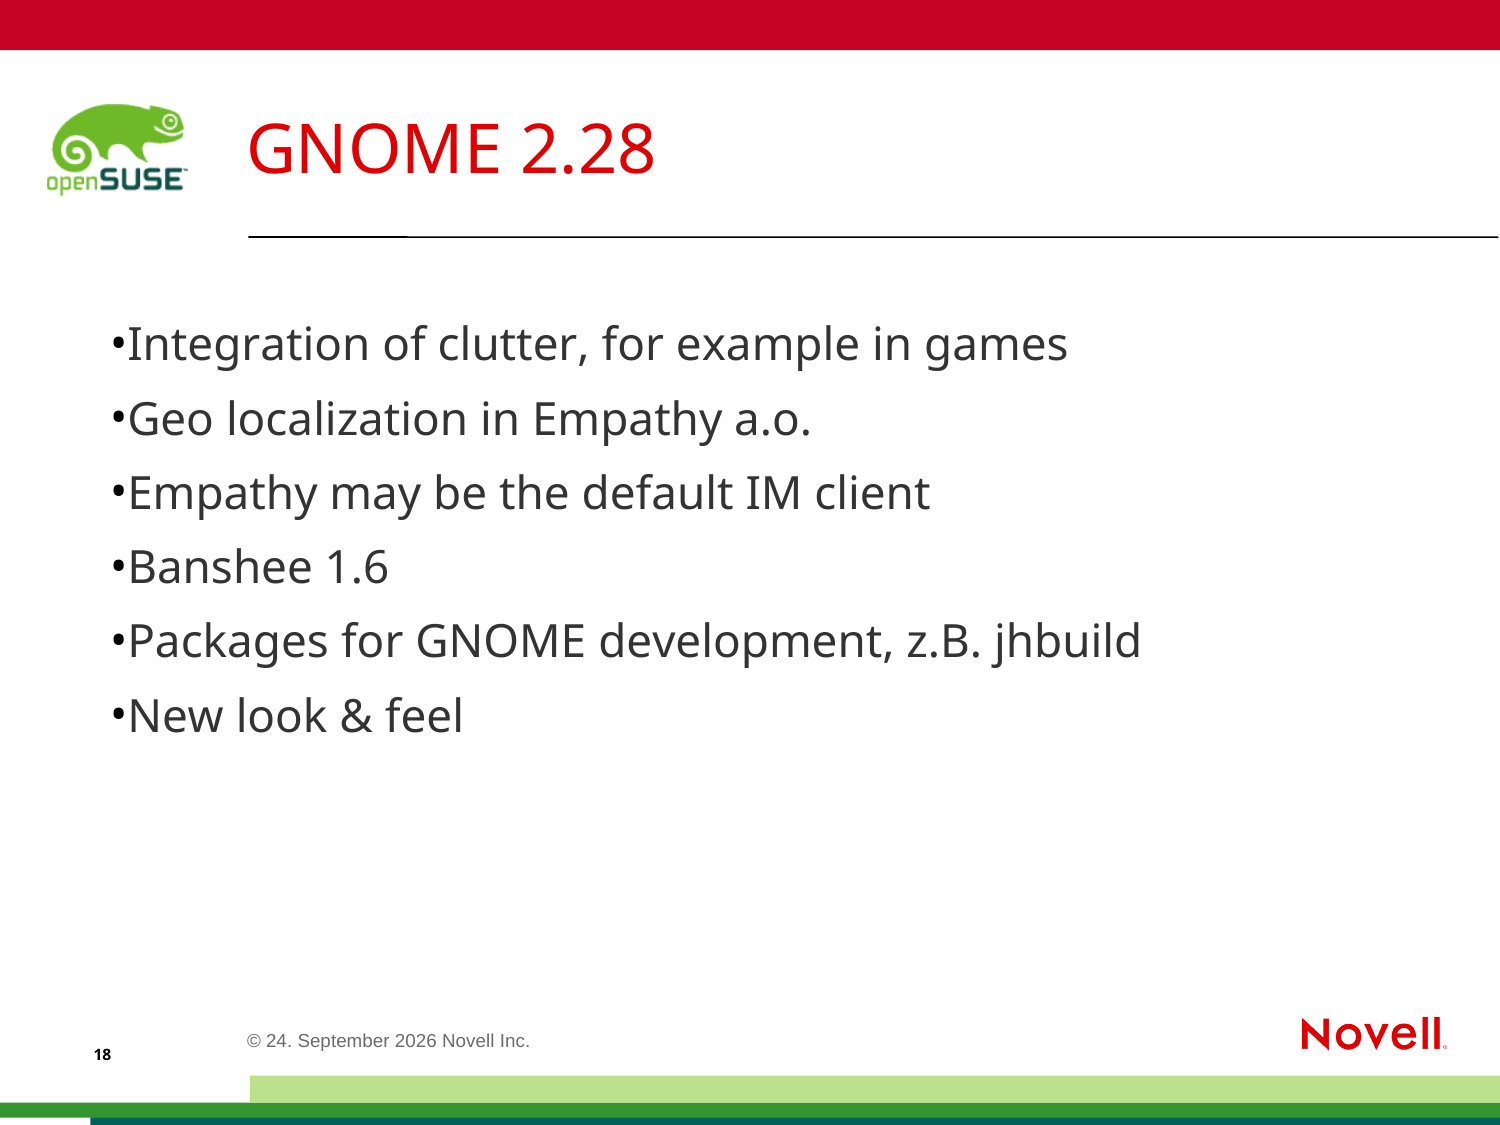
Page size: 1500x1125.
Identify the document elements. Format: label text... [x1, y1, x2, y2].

picture [1295, 1011, 1453, 1056]
list Integration of clutter, for example in games Geo localization in Empathy a.o. Empathy may be the default IM client Banshee 1.6 Packages for GNOME development, z.B. jhbuild New look & feel [110, 312, 1391, 1022]
picture [47, 104, 188, 197]
title GNOME 2.28 [246, 68, 1409, 231]
